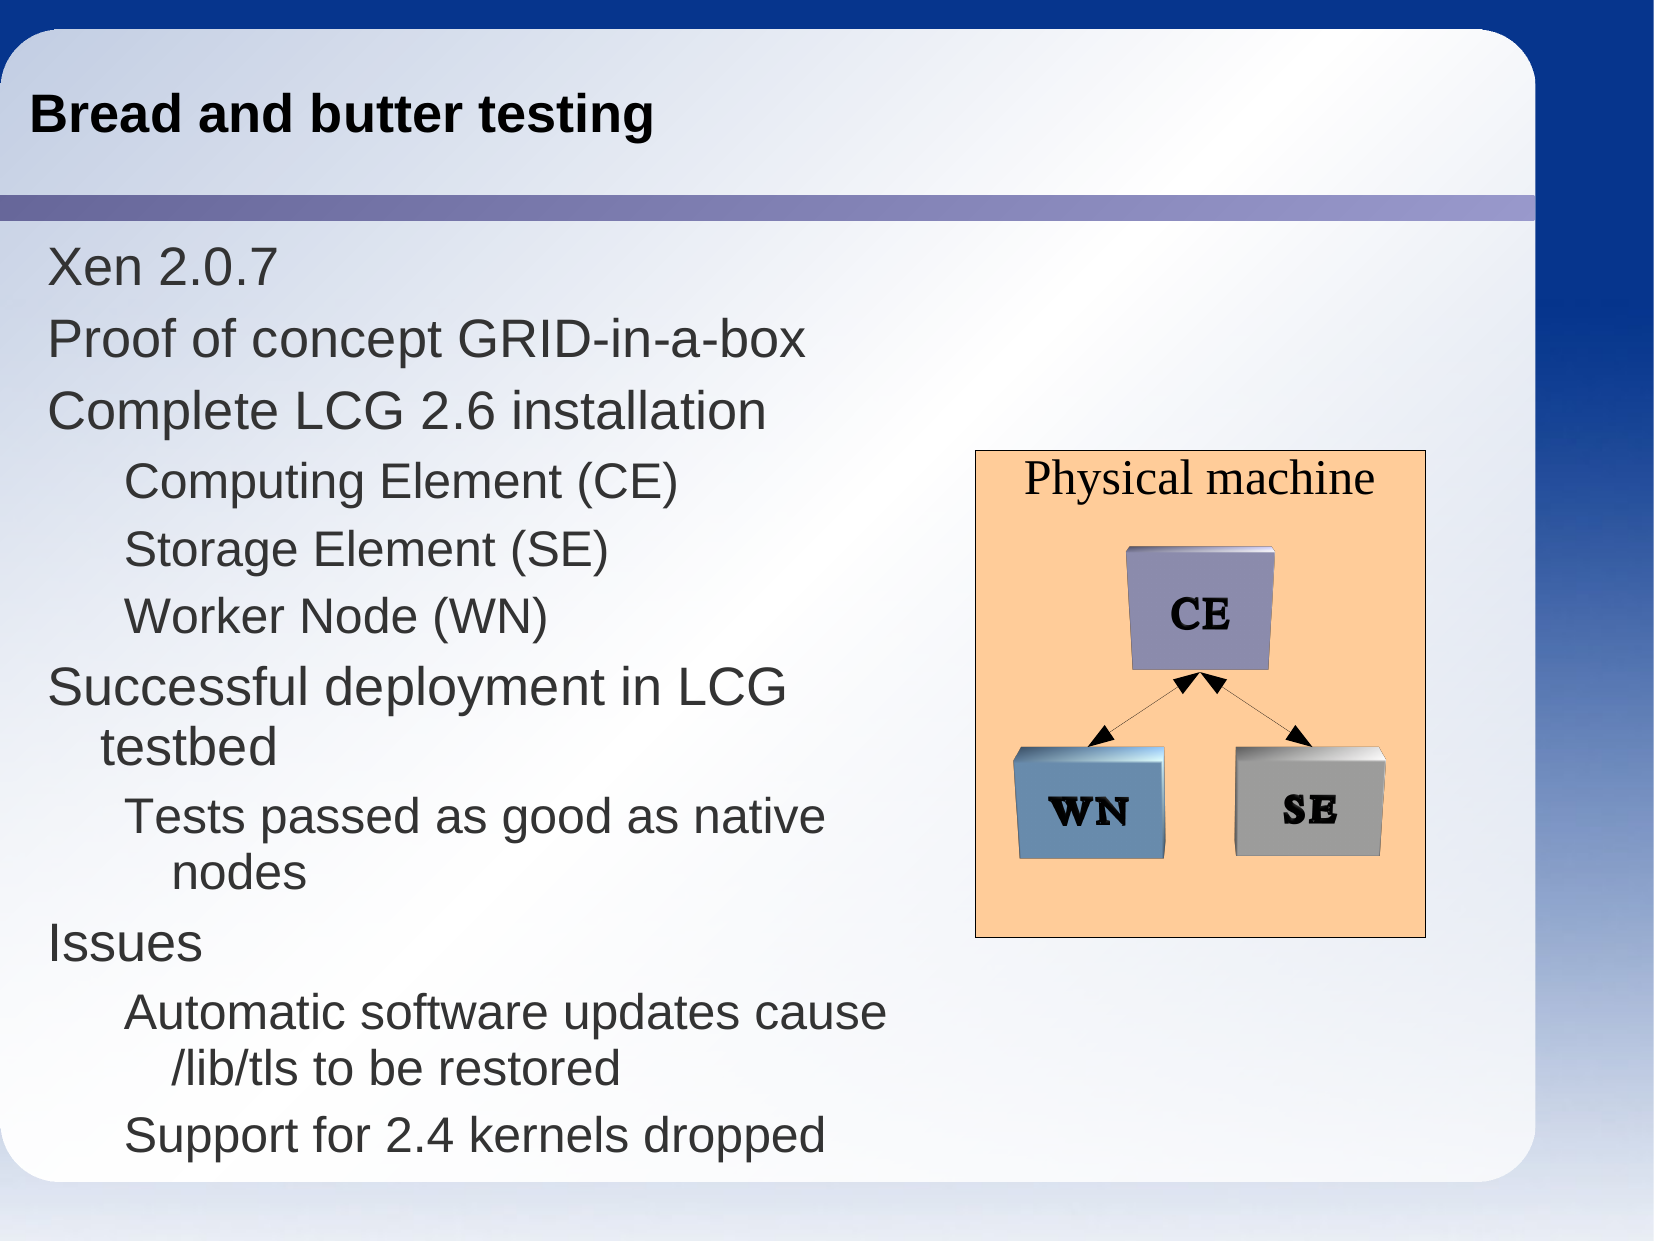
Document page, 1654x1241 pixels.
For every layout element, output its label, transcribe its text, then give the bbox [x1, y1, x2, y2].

title Bread and butter testing [29, 49, 1506, 178]
text_box Physical machine [975, 450, 1426, 938]
picture [0, 0, 1654, 1241]
list Xen 2.0.7 Proof of concept GRID-in-a-box Complete LCG 2.6 installation Computing Element (CE) Storage Element (SE) Worker Node (WN) Successful deployment in LCG testbed Tests passed as good as native nodes Issues Automatic software updates cause /lib/tls to be restored Support for 2.4 kernels dropped [29, 236, 901, 1164]
